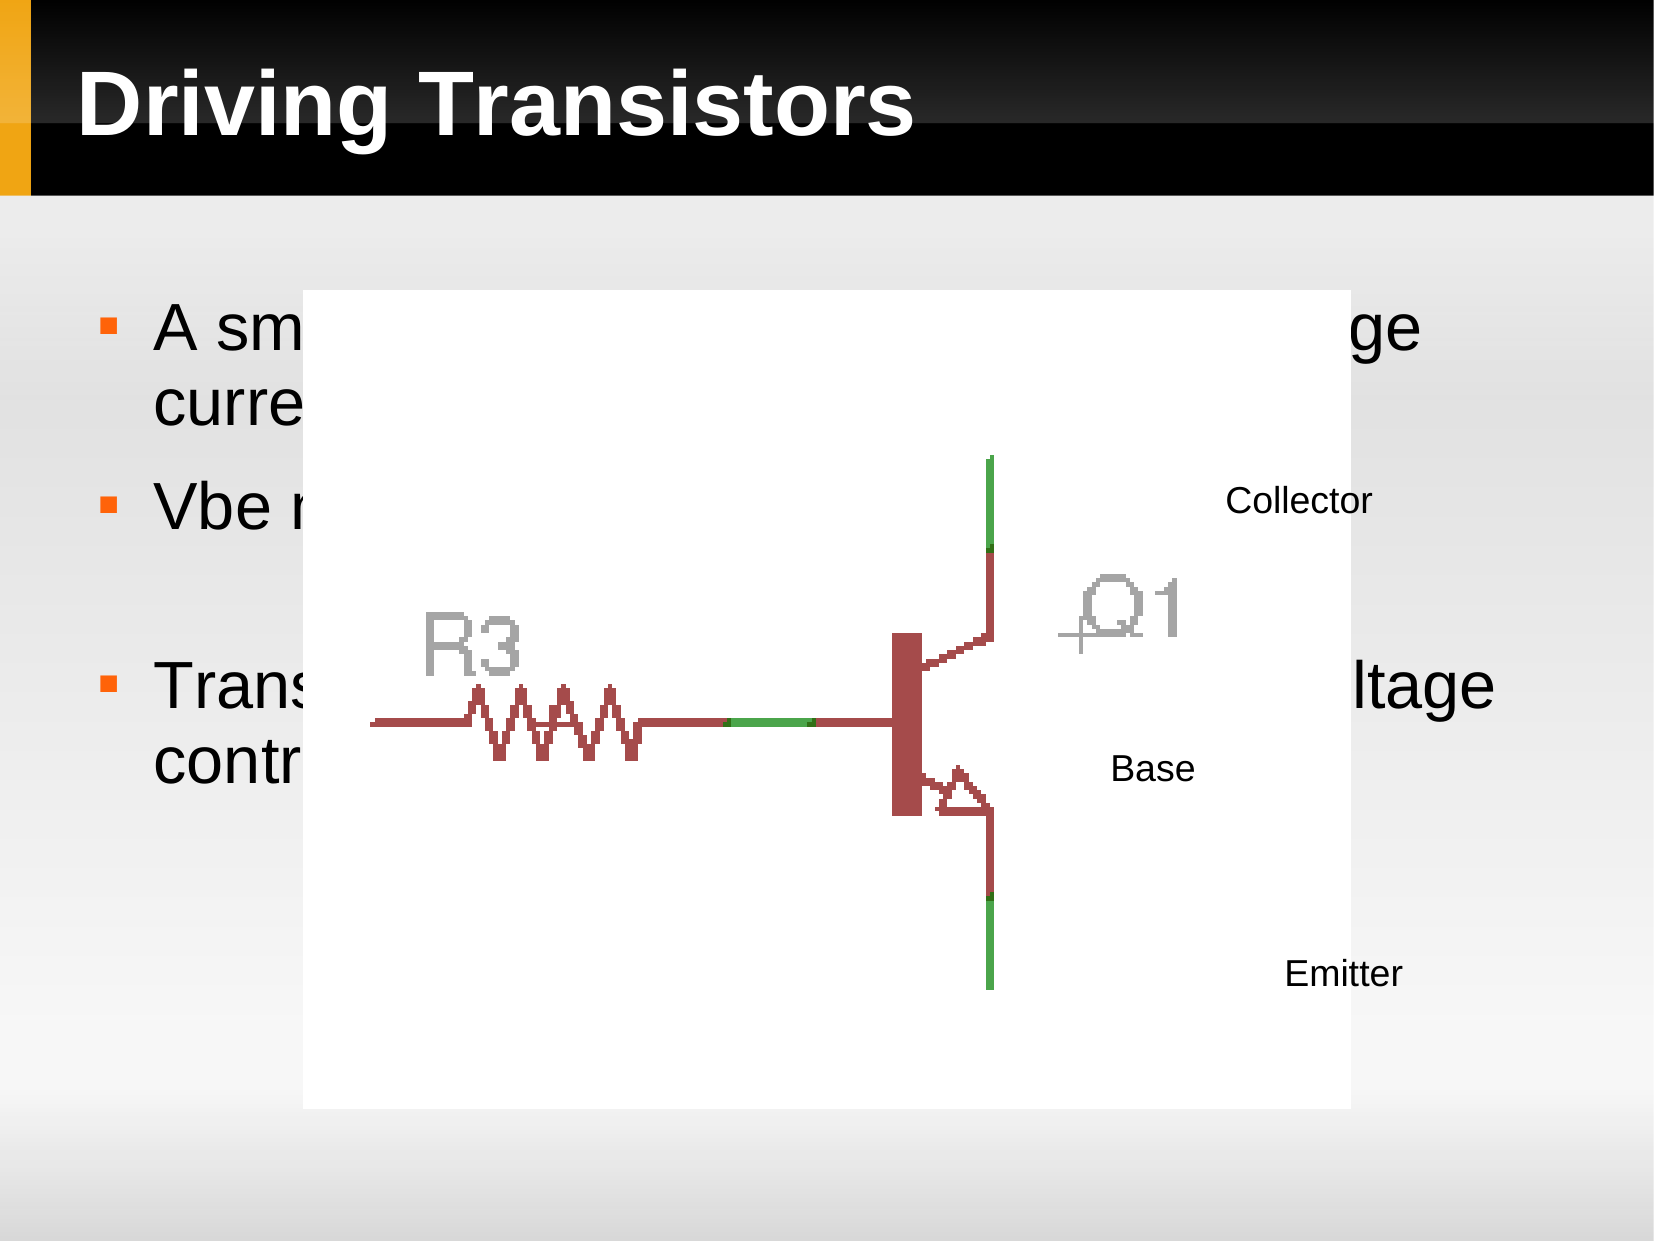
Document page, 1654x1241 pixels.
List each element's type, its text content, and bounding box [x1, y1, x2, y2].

text_box Emitter [1269, 944, 1419, 1002]
list A small current into the base allows a large current to flow in collector Vbe must be > 0.7V Transistors are current-controlled, not voltage controlled [82, 290, 302, 1094]
picture [0, 0, 1654, 1241]
title Driving Transistors [76, 7, 1565, 200]
text_box Collector [1210, 472, 1388, 530]
text_box Base [1095, 740, 1211, 798]
